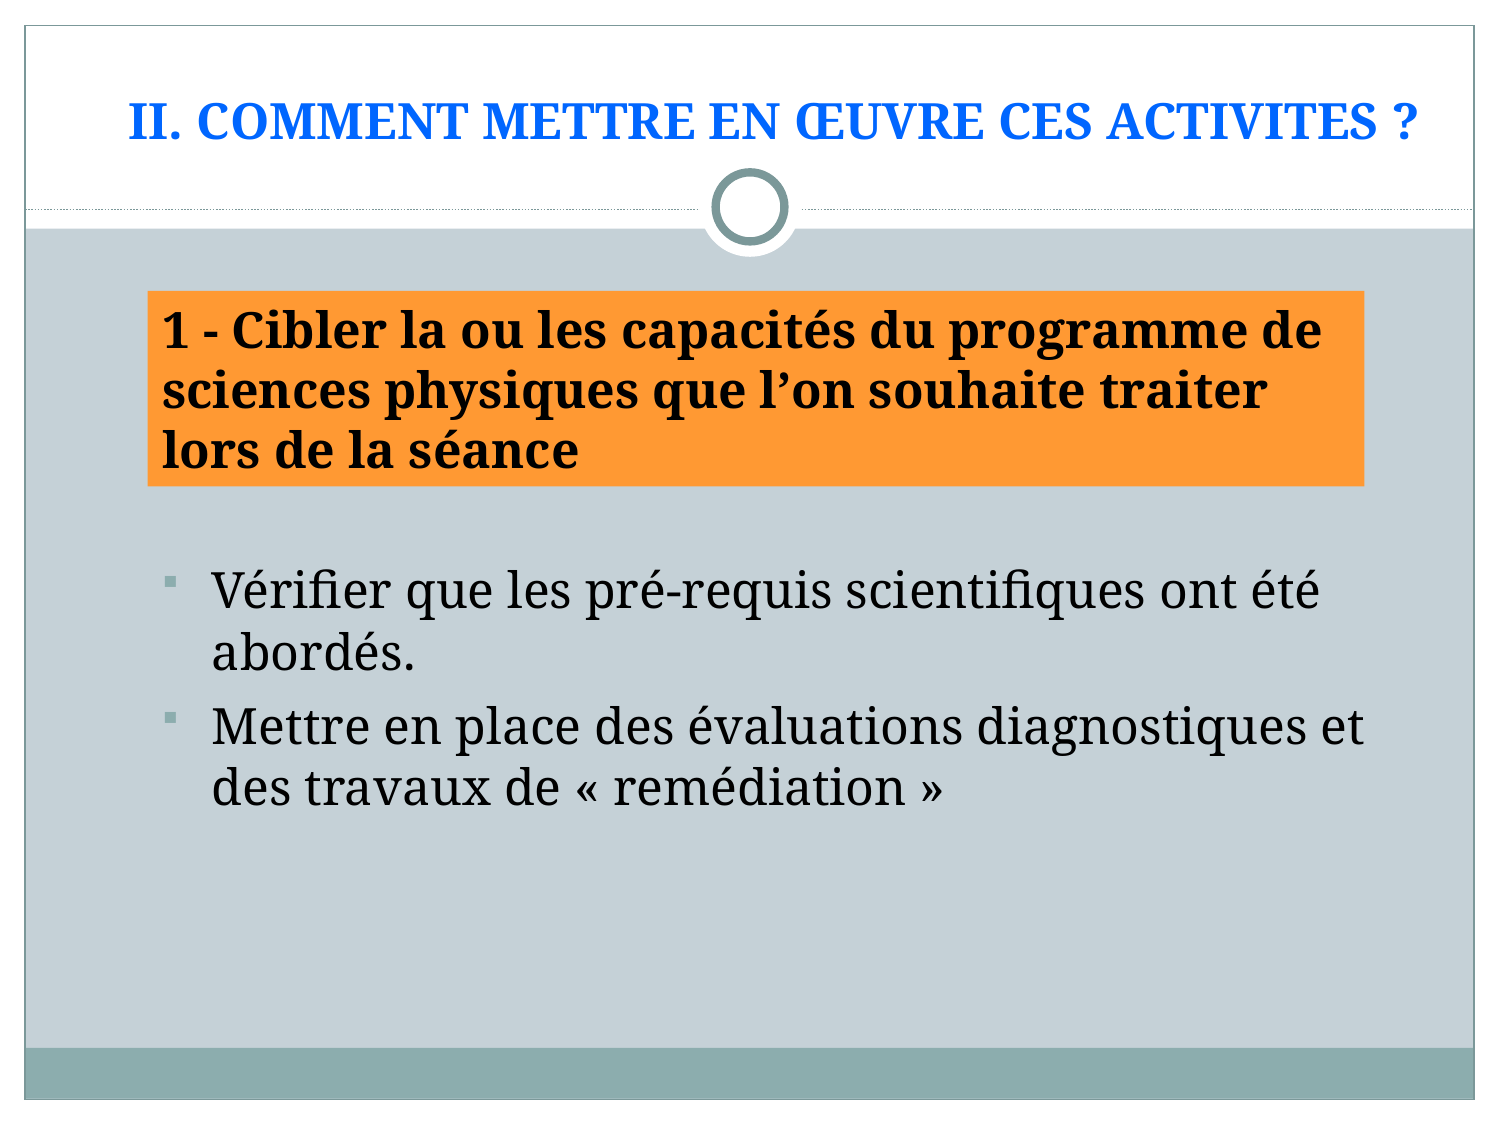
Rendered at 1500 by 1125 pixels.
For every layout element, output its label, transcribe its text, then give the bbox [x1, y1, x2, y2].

title II. COMMENT METTRE EN ŒUVRE CES ACTIVITES ? [49, 37, 1500, 162]
list Vérifier que les pré-requis scientifiques ont été abordés. Mettre en place des évaluations diagnostiques et des travaux de « remédiation » [49, 249, 1450, 1005]
text_box 1 - Cibler la ou les capacités du programme de sciences physiques que l’on souhaite traiter lors de la séance [147, 290, 1365, 487]
